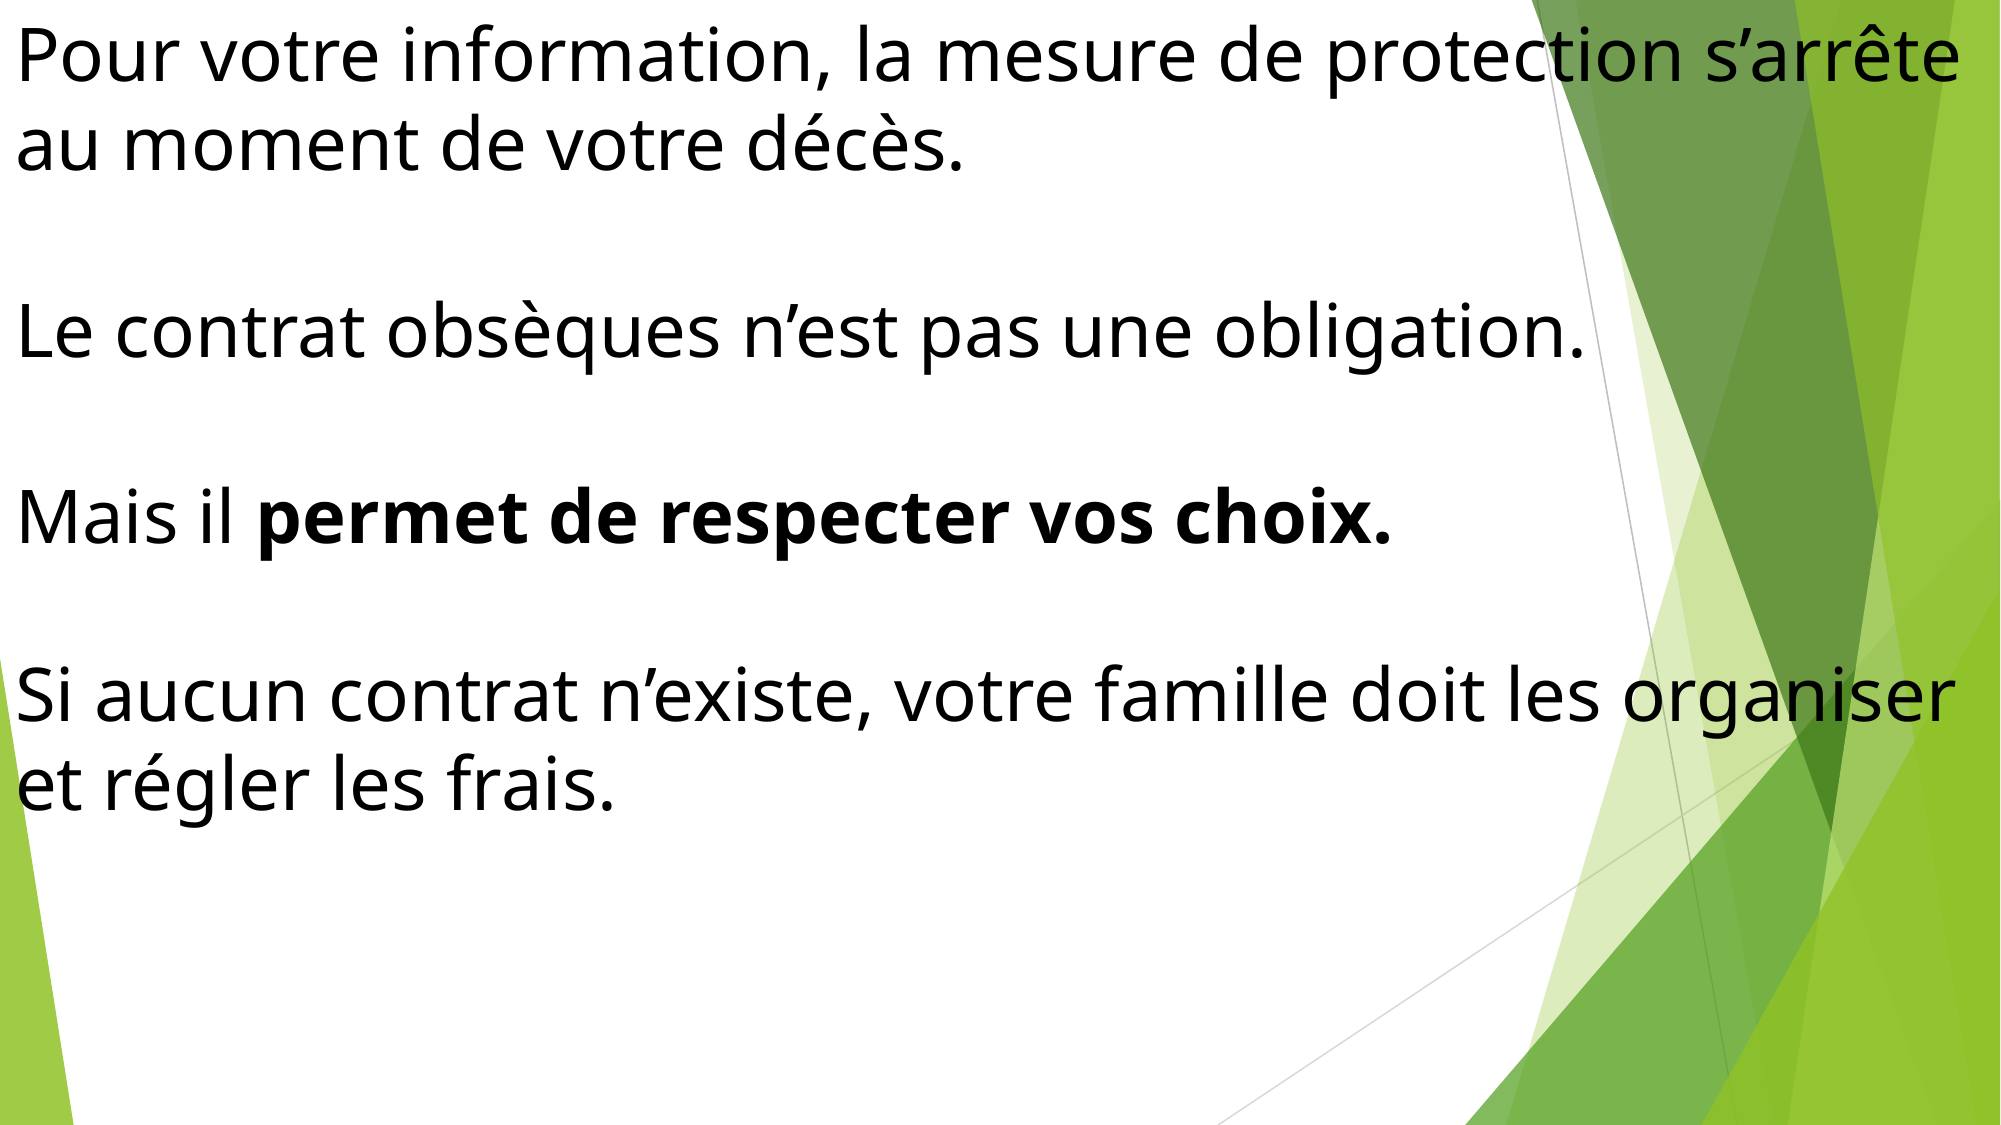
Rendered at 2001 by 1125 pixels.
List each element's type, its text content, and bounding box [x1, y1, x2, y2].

title Pour votre information, la mesure de protection s’arrête au moment de votre décès. Le contrat obsèques n’est pas une obligation. Mais il permet de respecter vos choix. Si aucun contrat n’existe, votre famille doit les organiser et régler les frais. [0, 0, 2000, 1103]
